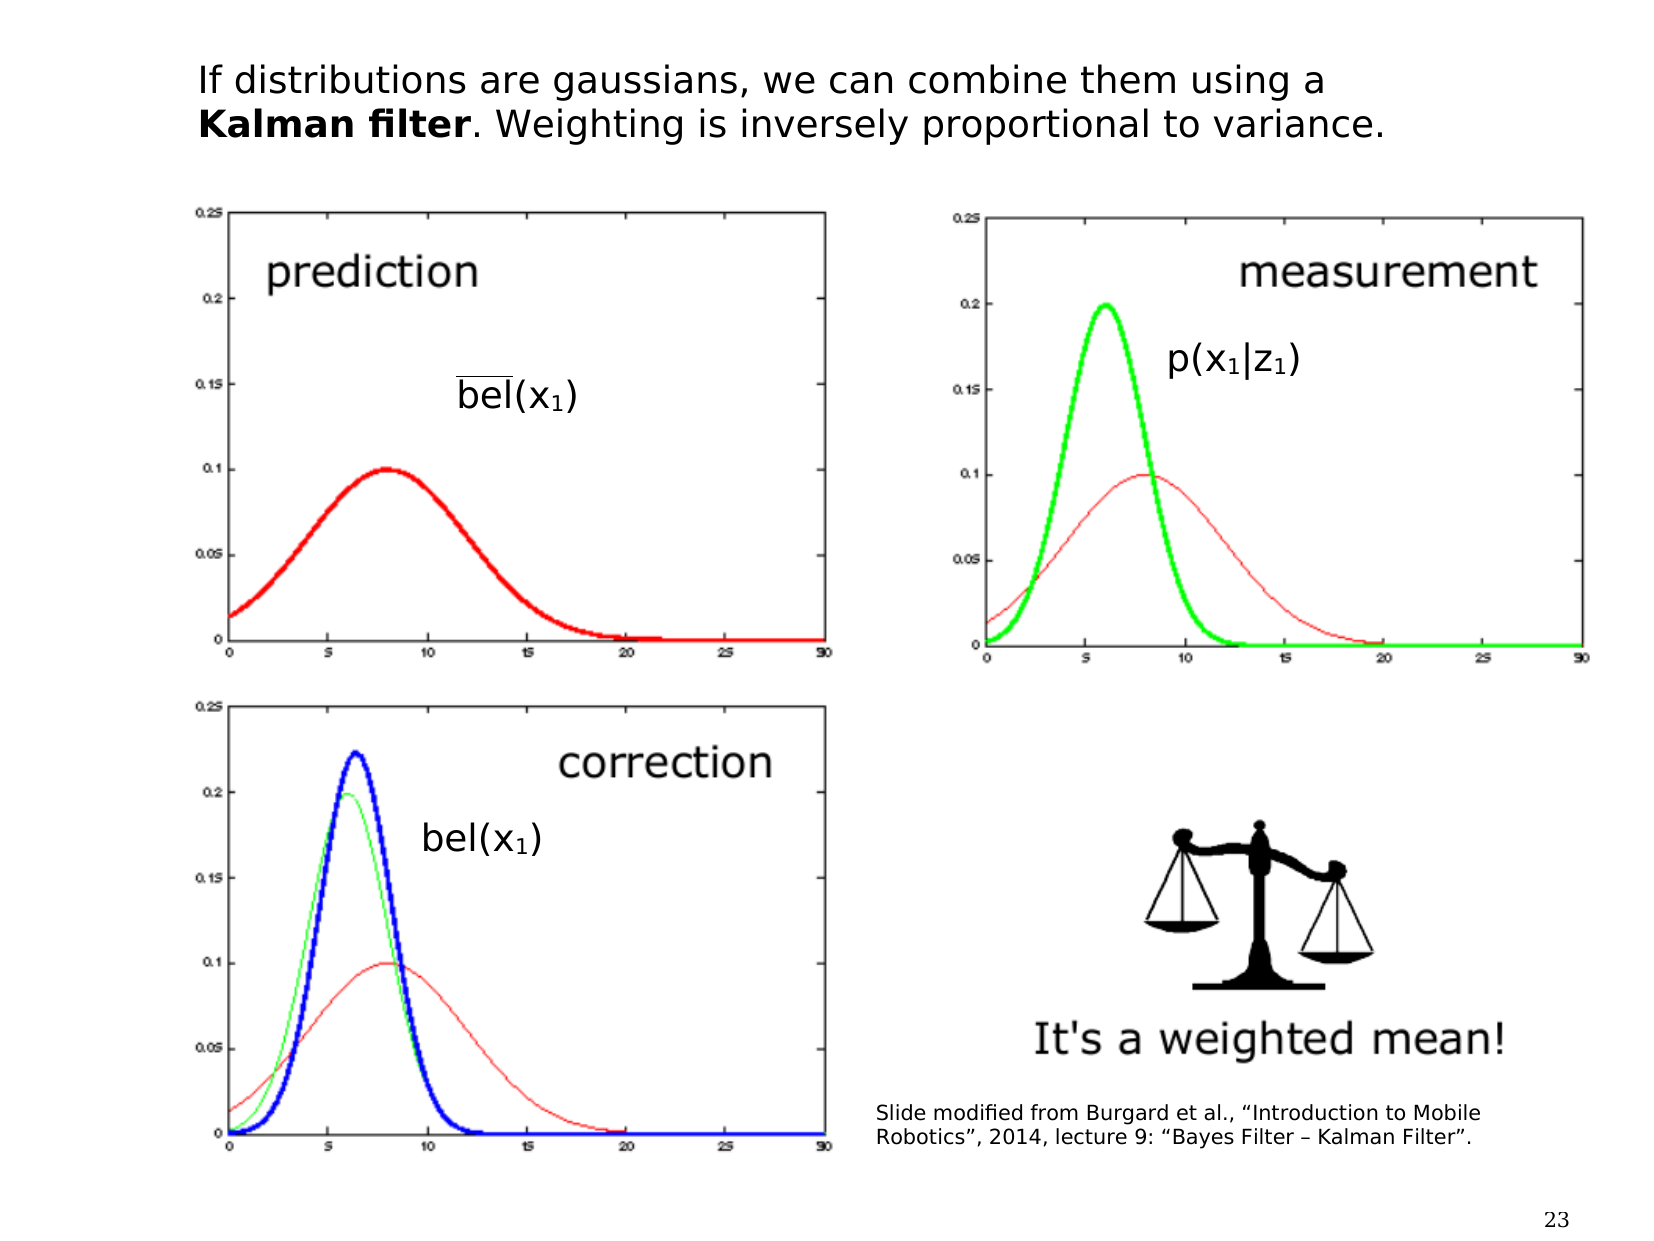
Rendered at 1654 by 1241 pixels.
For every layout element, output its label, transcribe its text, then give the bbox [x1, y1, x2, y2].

picture [151, 87, 1629, 1212]
text_box bel(x1) [441, 366, 607, 438]
text_box p(x1|z1) [1151, 329, 1364, 401]
text_box bel(x1) [406, 809, 571, 881]
text_box Slide modified from Burgard et al., “Introduction to Mobile Robotics”, 2014, lecture 9: “Bayes Filter – Kalman Filter”. [861, 1093, 1607, 1183]
text_box If distributions are gaussians, we can combine them using a Kalman filter. Weighting is inversely proportional to variance. [182, 51, 1415, 154]
